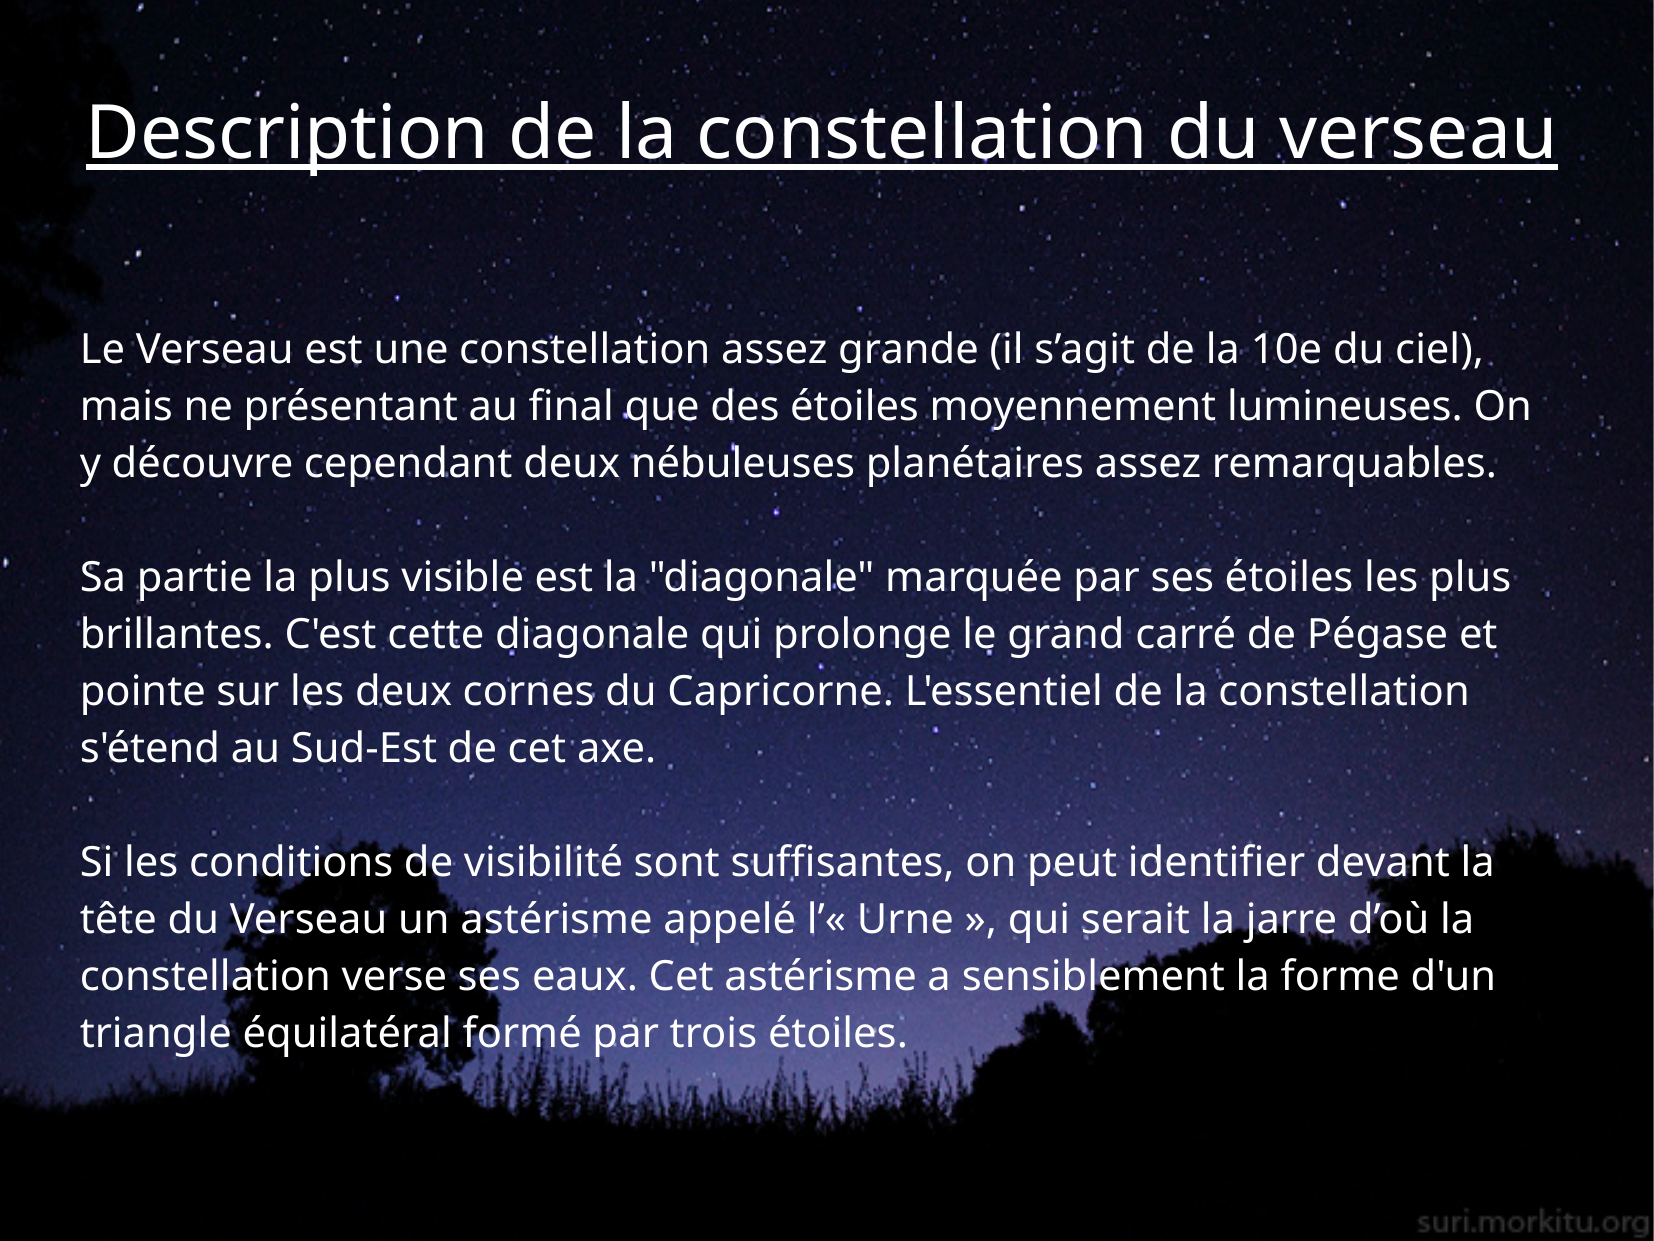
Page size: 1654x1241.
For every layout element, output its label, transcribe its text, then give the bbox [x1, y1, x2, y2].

text_box Le Verseau est une constellation assez grande (il s’agit de la 10e du ciel), mais ne présentant au final que des étoiles moyennement lumineuses. On y découvre cependant deux nébuleuses planétaires assez remarquables. Sa partie la plus visible est la "diagonale" marquée par ses étoiles les plus brillantes. C'est cette diagonale qui prolonge le grand carré de Pégase et pointe sur les deux cornes du Capricorne. L'essentiel de la constellation s'étend au Sud-Est de cet axe. Si les conditions de visibilité sont suffisantes, on peut identifier devant la tête du Verseau un astérisme appelé l’« Urne », qui serait la jarre d’où la constellation verse ses eaux. Cet astérisme a sensiblement la forme d'un triangle équilatéral formé par trois étoiles. [65, 311, 1554, 1191]
text_box Description de la constellation du verseau [70, 70, 1595, 191]
picture [0, 0, 1654, 1241]
